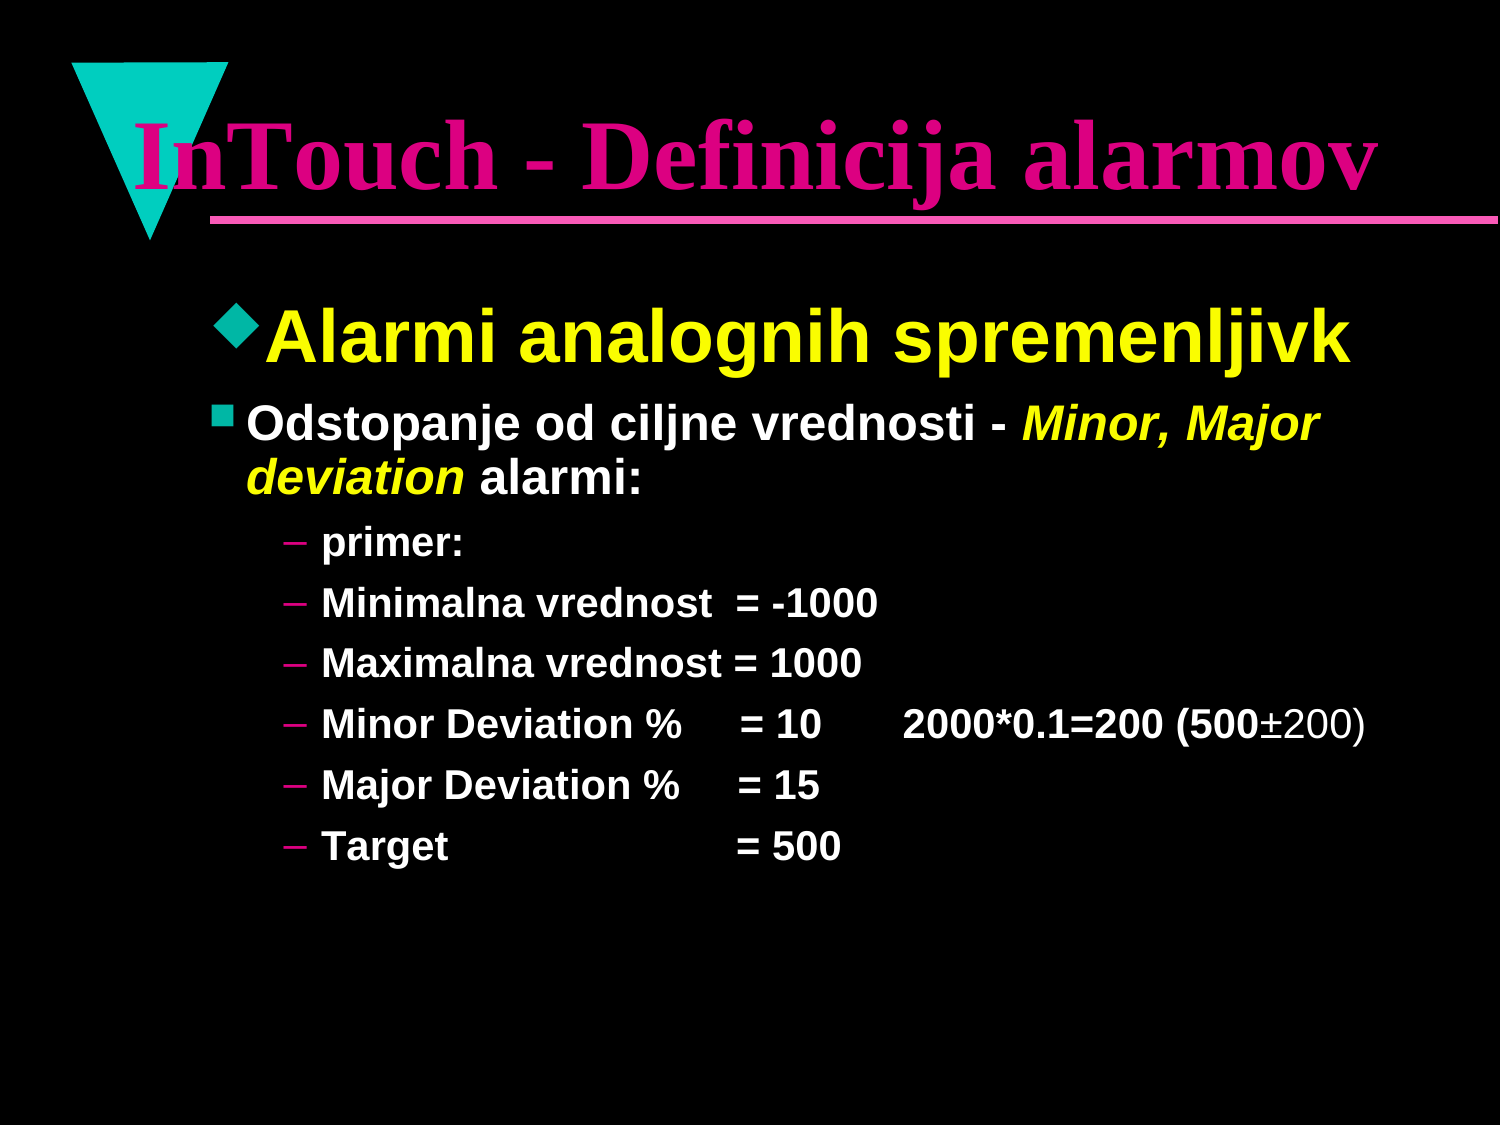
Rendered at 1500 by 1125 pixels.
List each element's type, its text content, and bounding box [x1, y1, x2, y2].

list Alarmi analognih spremenljivk Odstopanje od ciljne vrednosti - Minor, Major deviation alarmi: primer: Minimalna vrednost = -1000 Maximalna vrednost = 1000 Minor Deviation % = 10 2000*0.1=200 (500±200) Major Deviation % = 15 Target = 500 [118, 289, 1498, 965]
title InTouch - Definicija alarmov [117, 63, 1426, 251]
